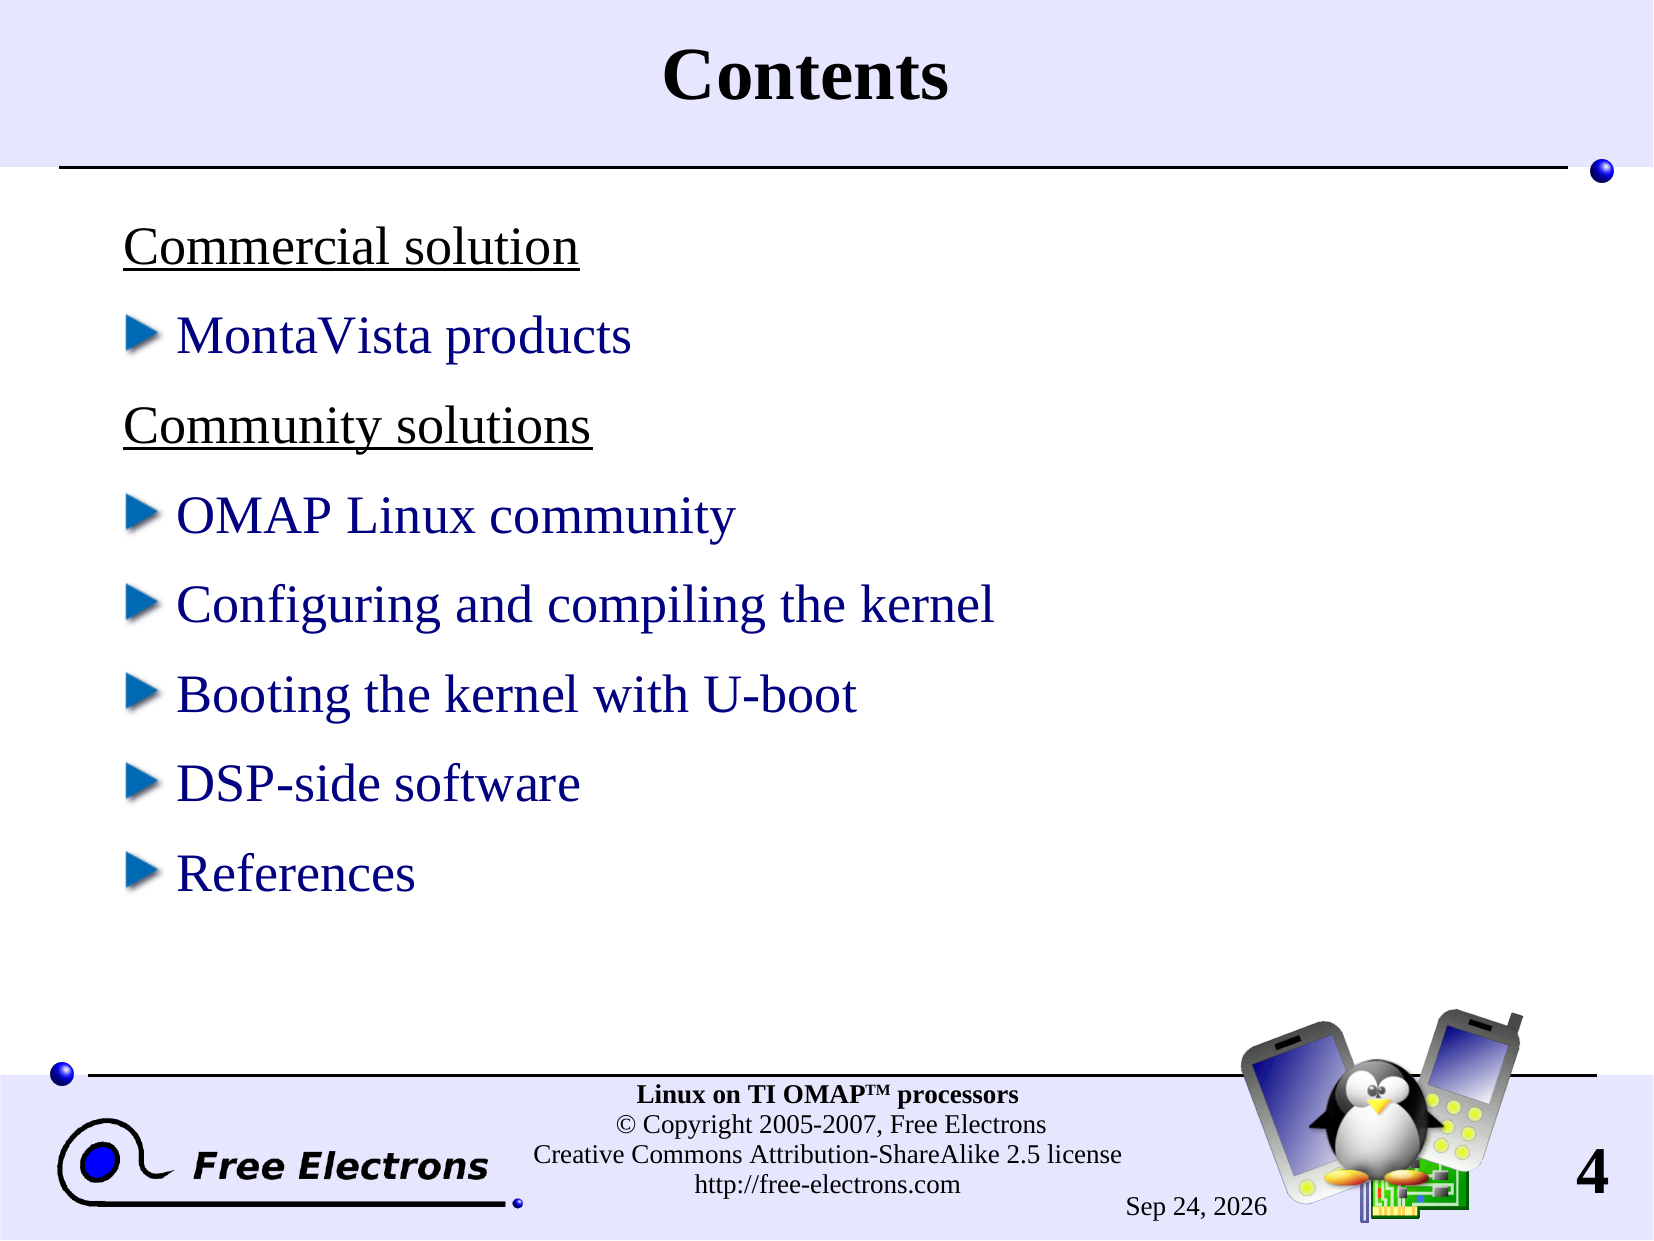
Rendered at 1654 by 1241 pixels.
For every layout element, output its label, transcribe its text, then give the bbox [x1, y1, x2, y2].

picture [50, 1107, 527, 1216]
title Contents [60, 25, 1551, 124]
list Commercial solution MontaVista products Community solutions OMAP Linux community Configuring and compiling the kernel Booting the kernel with U-boot DSP-side software References [105, 216, 1518, 1062]
picture [1229, 1007, 1538, 1241]
